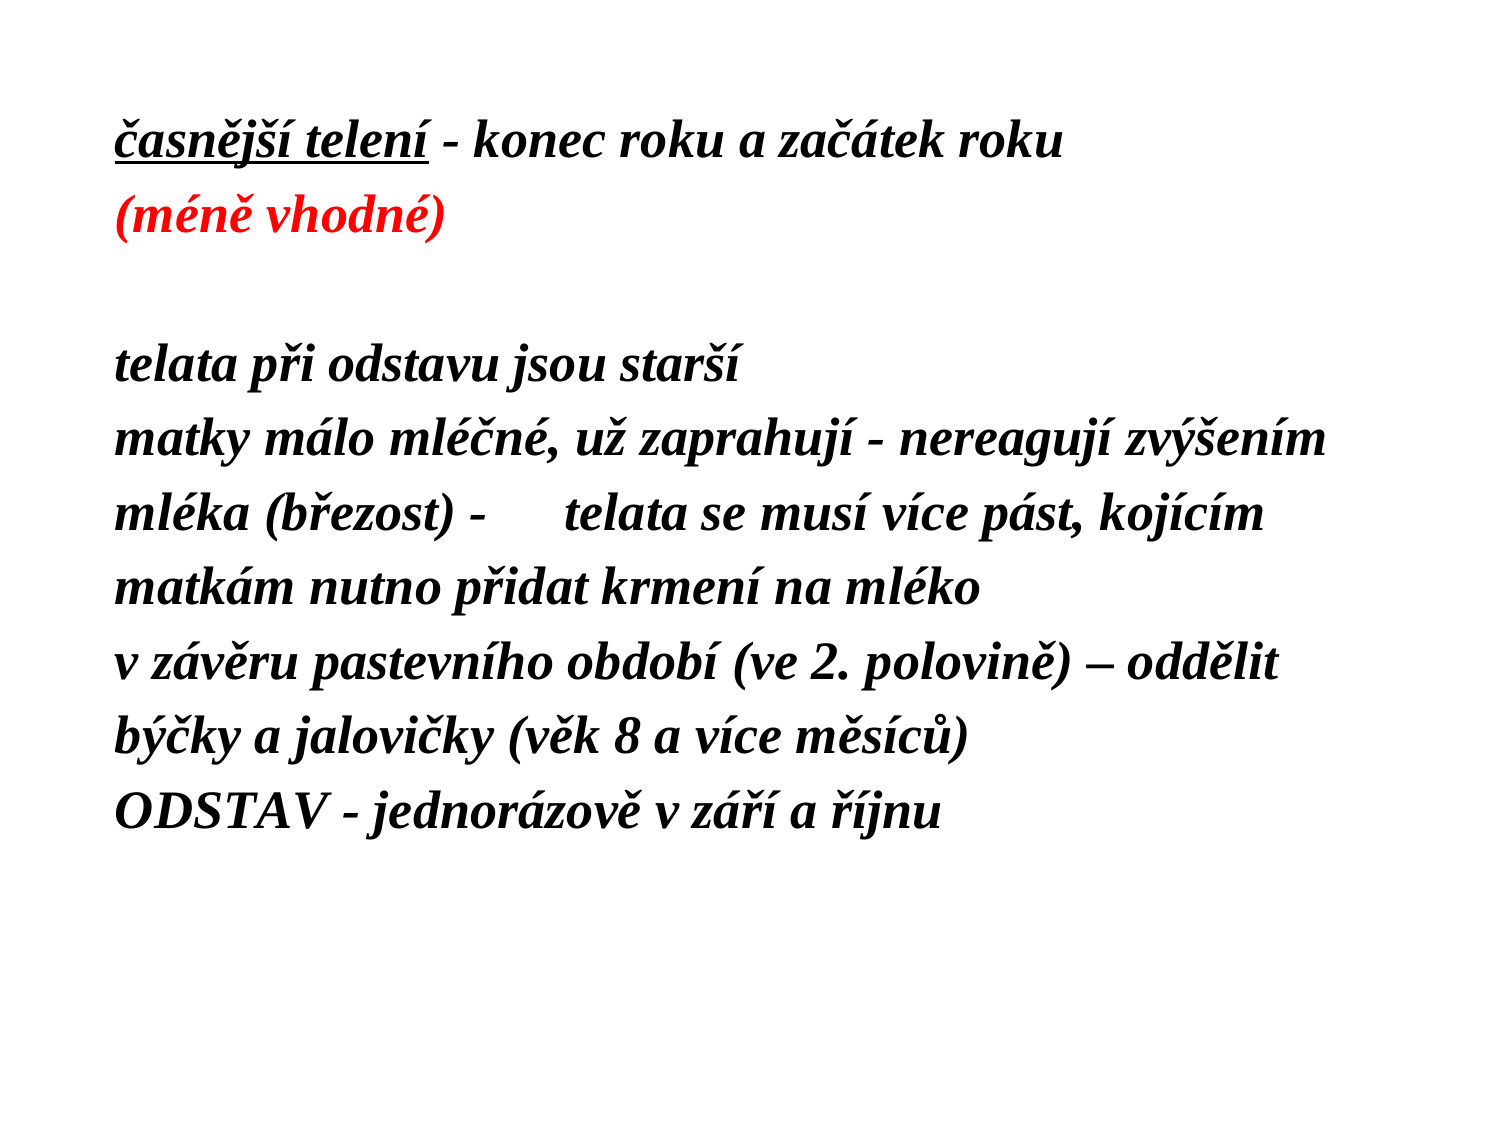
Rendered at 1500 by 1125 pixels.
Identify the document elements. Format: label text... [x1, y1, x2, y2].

list časnější telení - konec roku a začátek roku (méně vhodné) telata při odstavu jsou starší matky málo mléčné, už zaprahují - nereagují zvýšením mléka (březost) - telata se musí více pást, kojícím matkám nutno přidat krmení na mléko v závěru pastevního období (ve 2. polovině) – oddělit býčky a jalovičky (věk 8 a více měsíců) ODSTAV - jednorázově v září a říjnu [100, 101, 1436, 1125]
